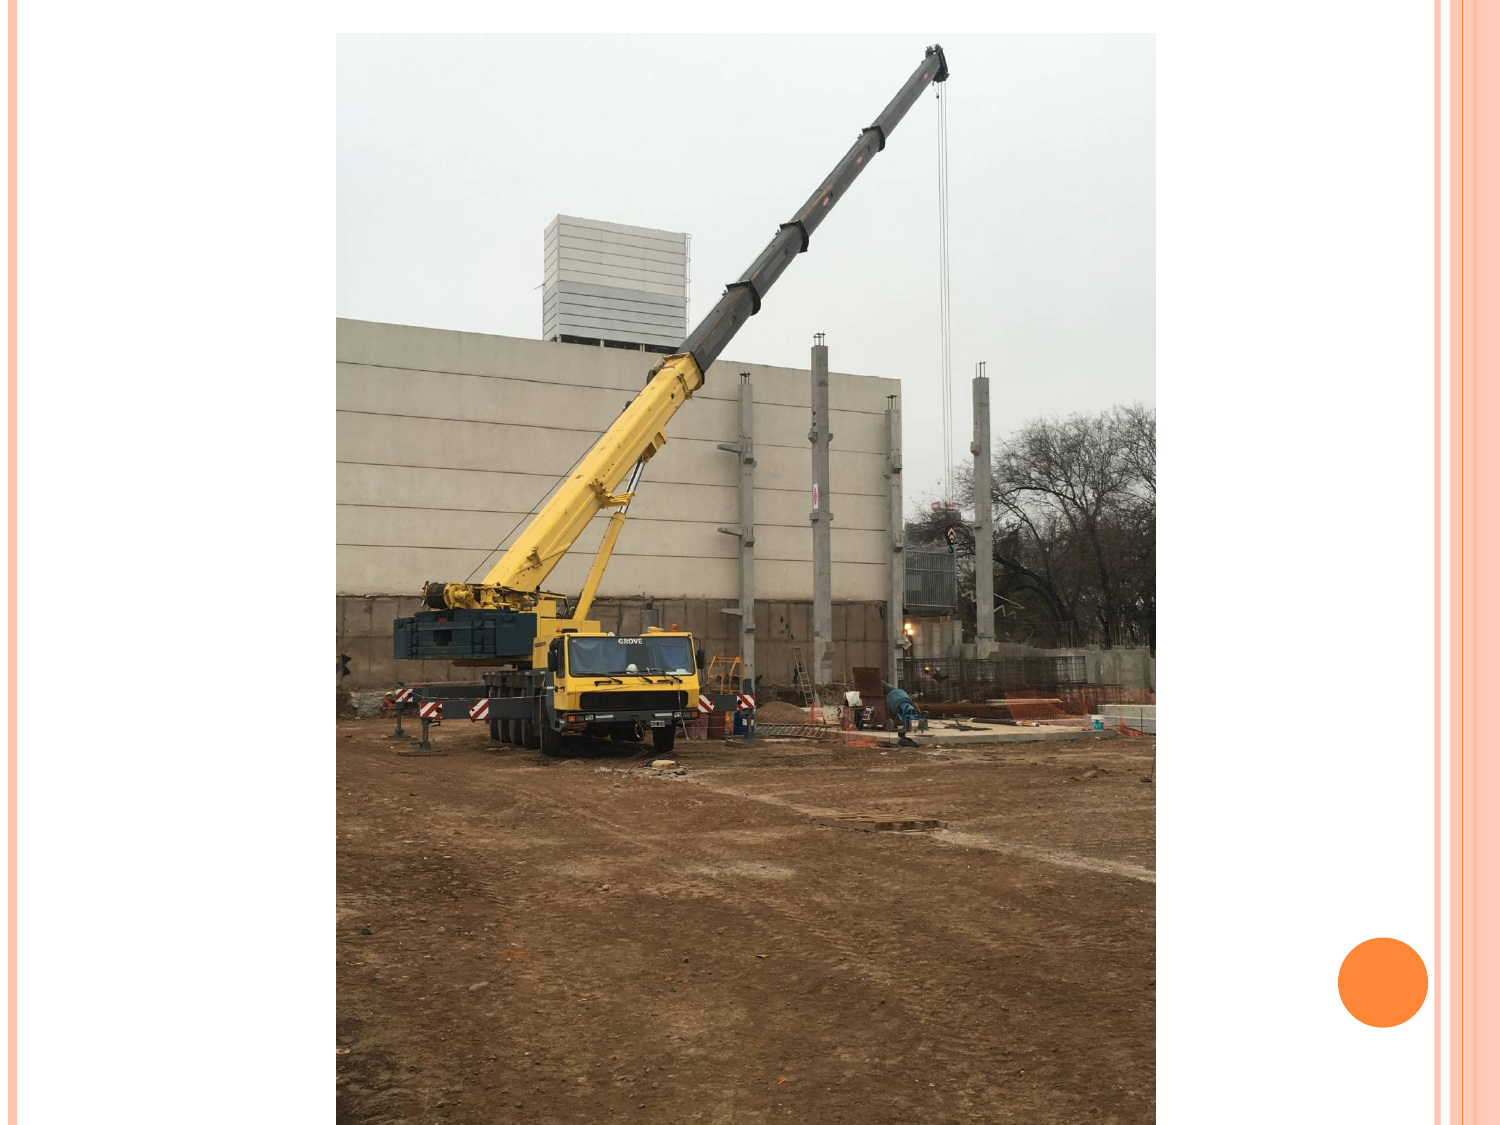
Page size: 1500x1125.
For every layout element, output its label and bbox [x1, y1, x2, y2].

picture [336, 33, 1156, 1125]
